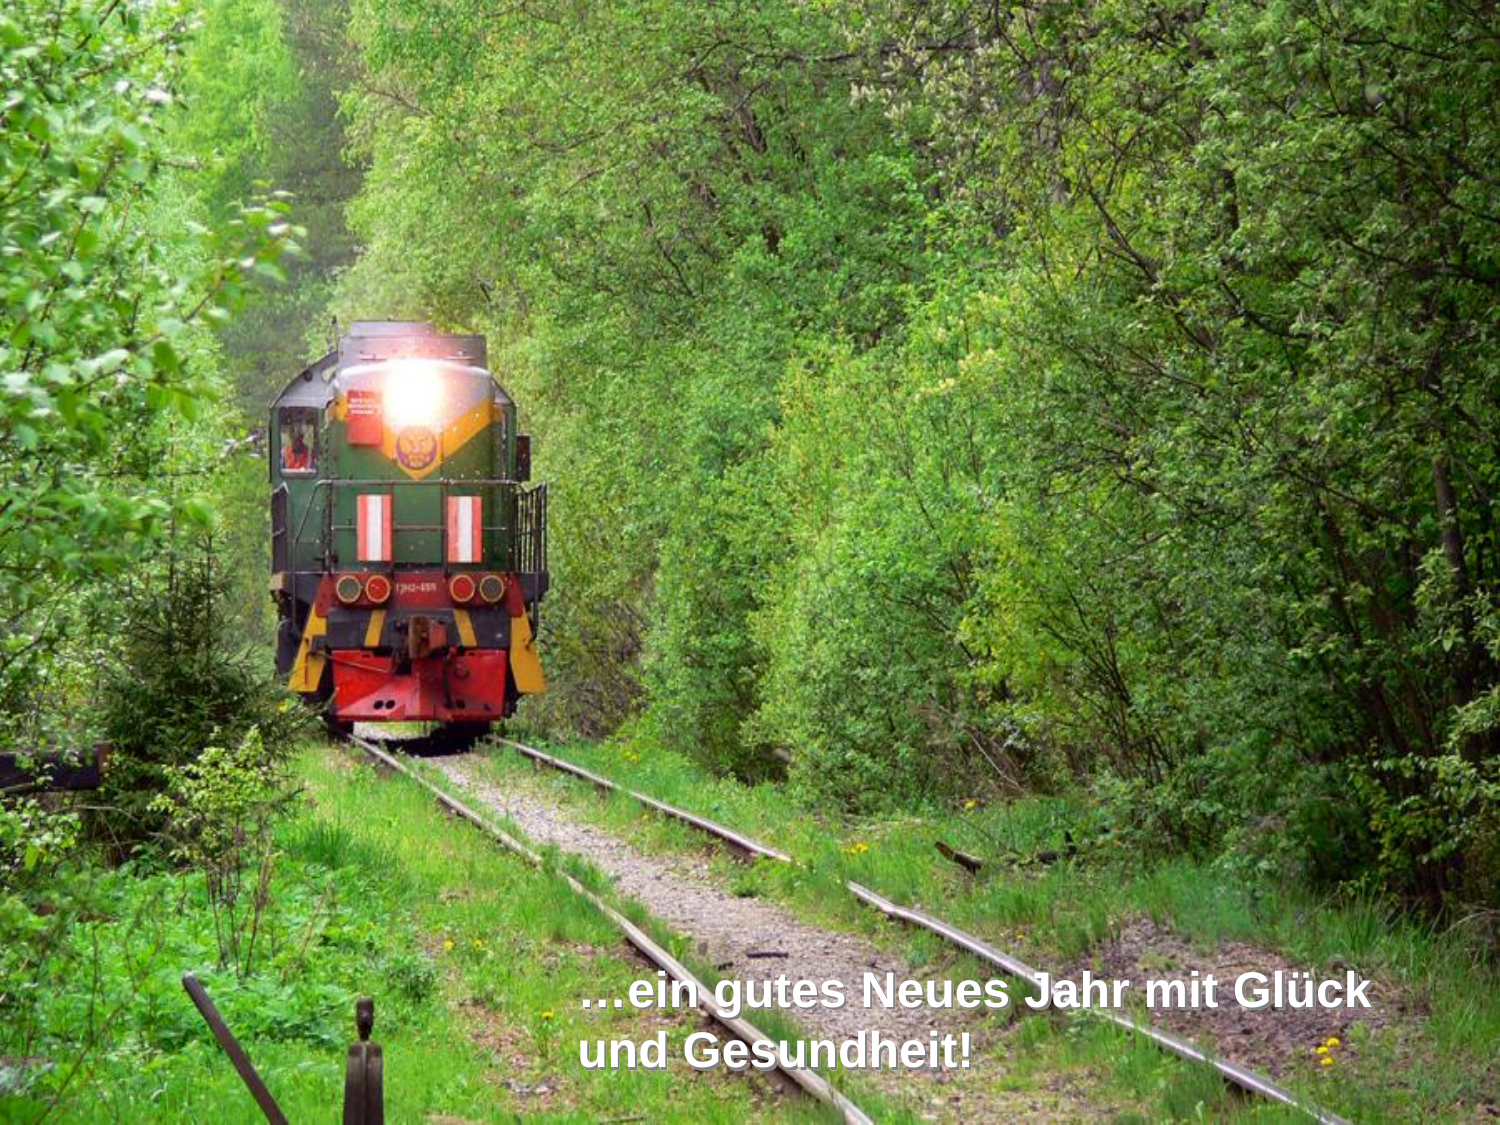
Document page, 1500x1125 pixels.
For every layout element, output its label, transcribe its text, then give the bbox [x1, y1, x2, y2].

text_box …ein gutes Neues Jahr mit Glück und Gesundheit! [562, 949, 1413, 1086]
picture [0, 0, 1500, 1125]
